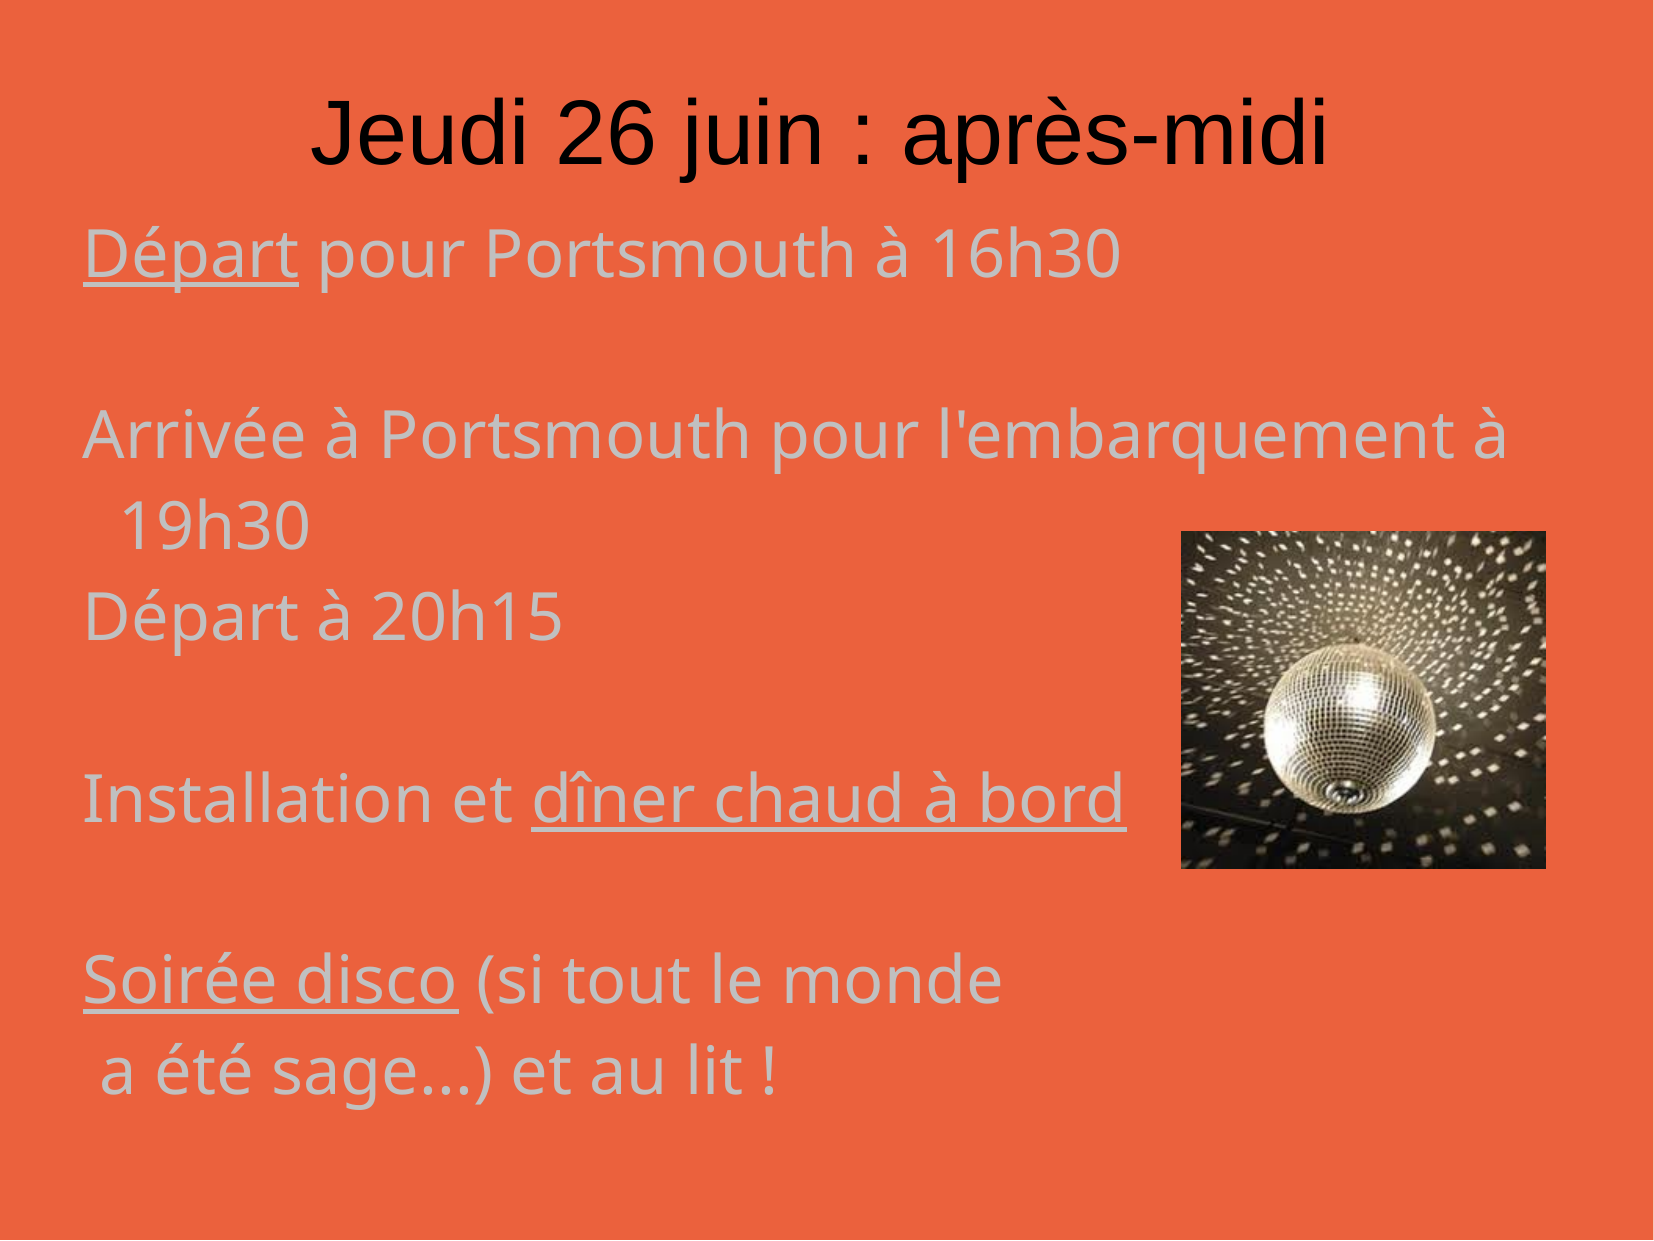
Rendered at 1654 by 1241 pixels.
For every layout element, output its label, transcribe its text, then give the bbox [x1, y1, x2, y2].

subtitle Départ pour Portsmouth à 16h30 Arrivée à Portsmouth pour l'embarquement à 19h30 Départ à 20h15 Installation et dîner chaud à bord Soirée disco (si tout le monde a été sage...) et au lit ! [82, 193, 1571, 1206]
picture [1181, 531, 1546, 869]
title Jeudi 26 juin : après-midi [76, 29, 1565, 237]
